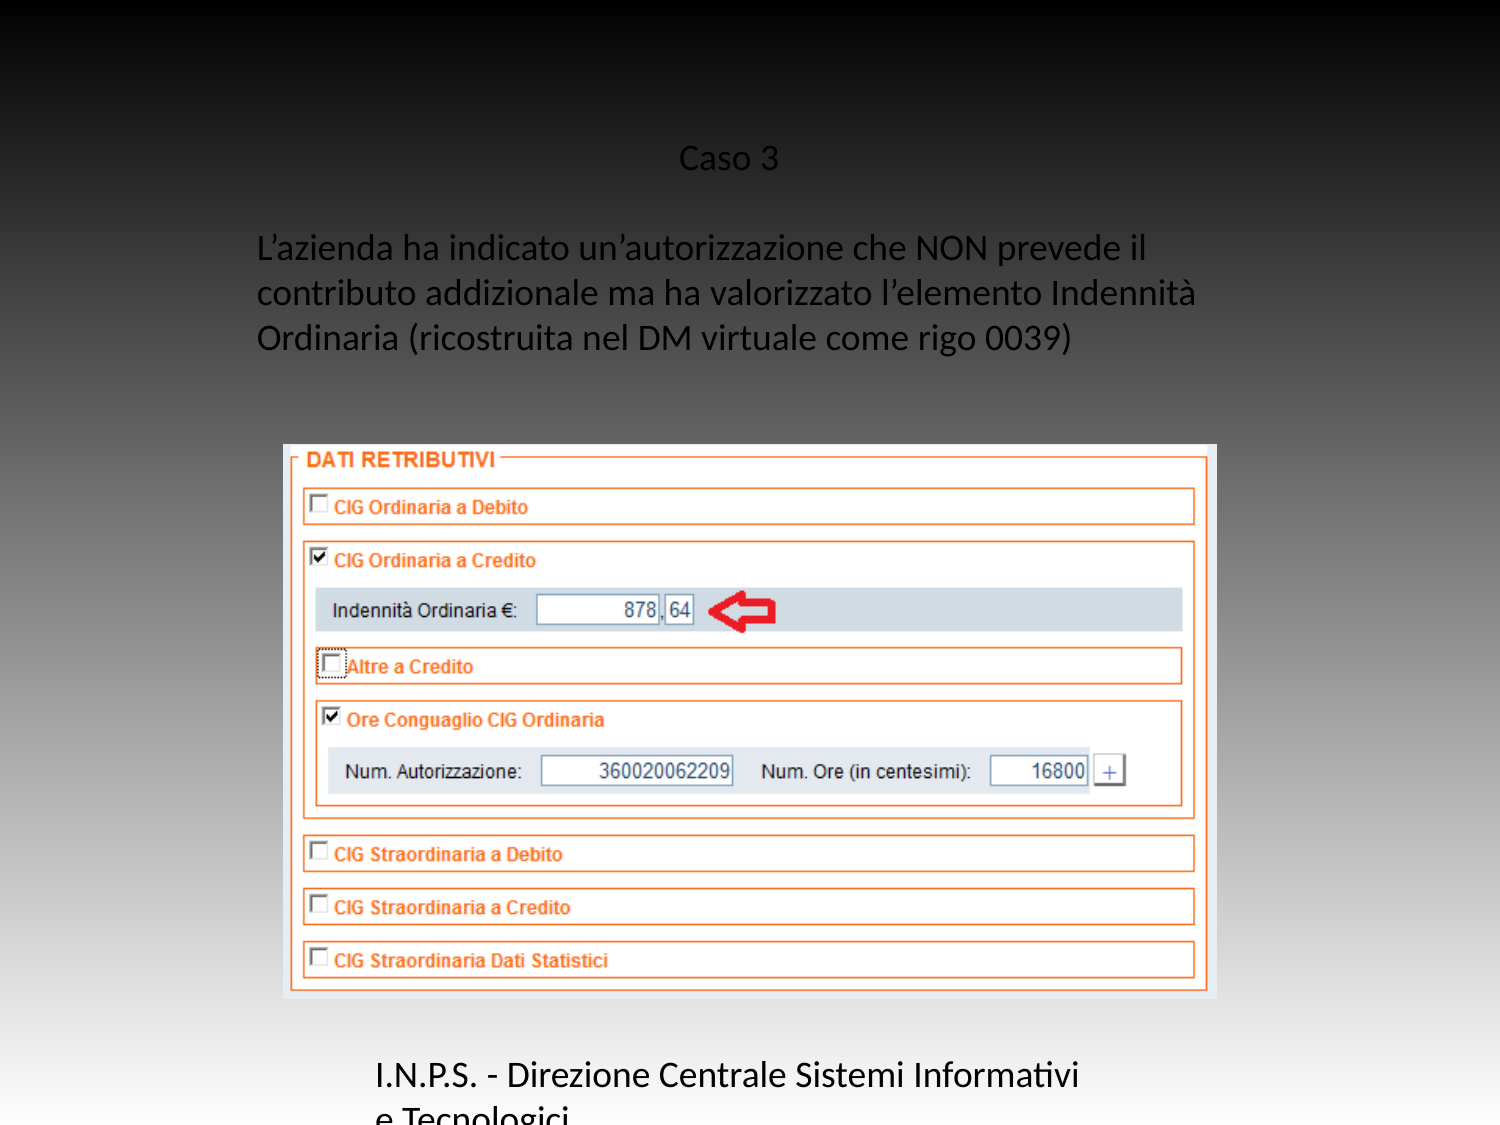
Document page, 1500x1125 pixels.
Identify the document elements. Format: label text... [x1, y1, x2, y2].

footer I.N.P.S. - Direzione Centrale Sistemi Informativi e Tecnologici [360, 1042, 1117, 1103]
picture [283, 444, 1217, 1000]
text_box Caso 3 L’azienda ha indicato un’autorizzazione che NON prevede il contributo addizionale ma ha valorizzato l’elemento Indennità Ordinaria (ricostruita nel DM virtuale come rigo 0039) [242, 125, 1217, 366]
